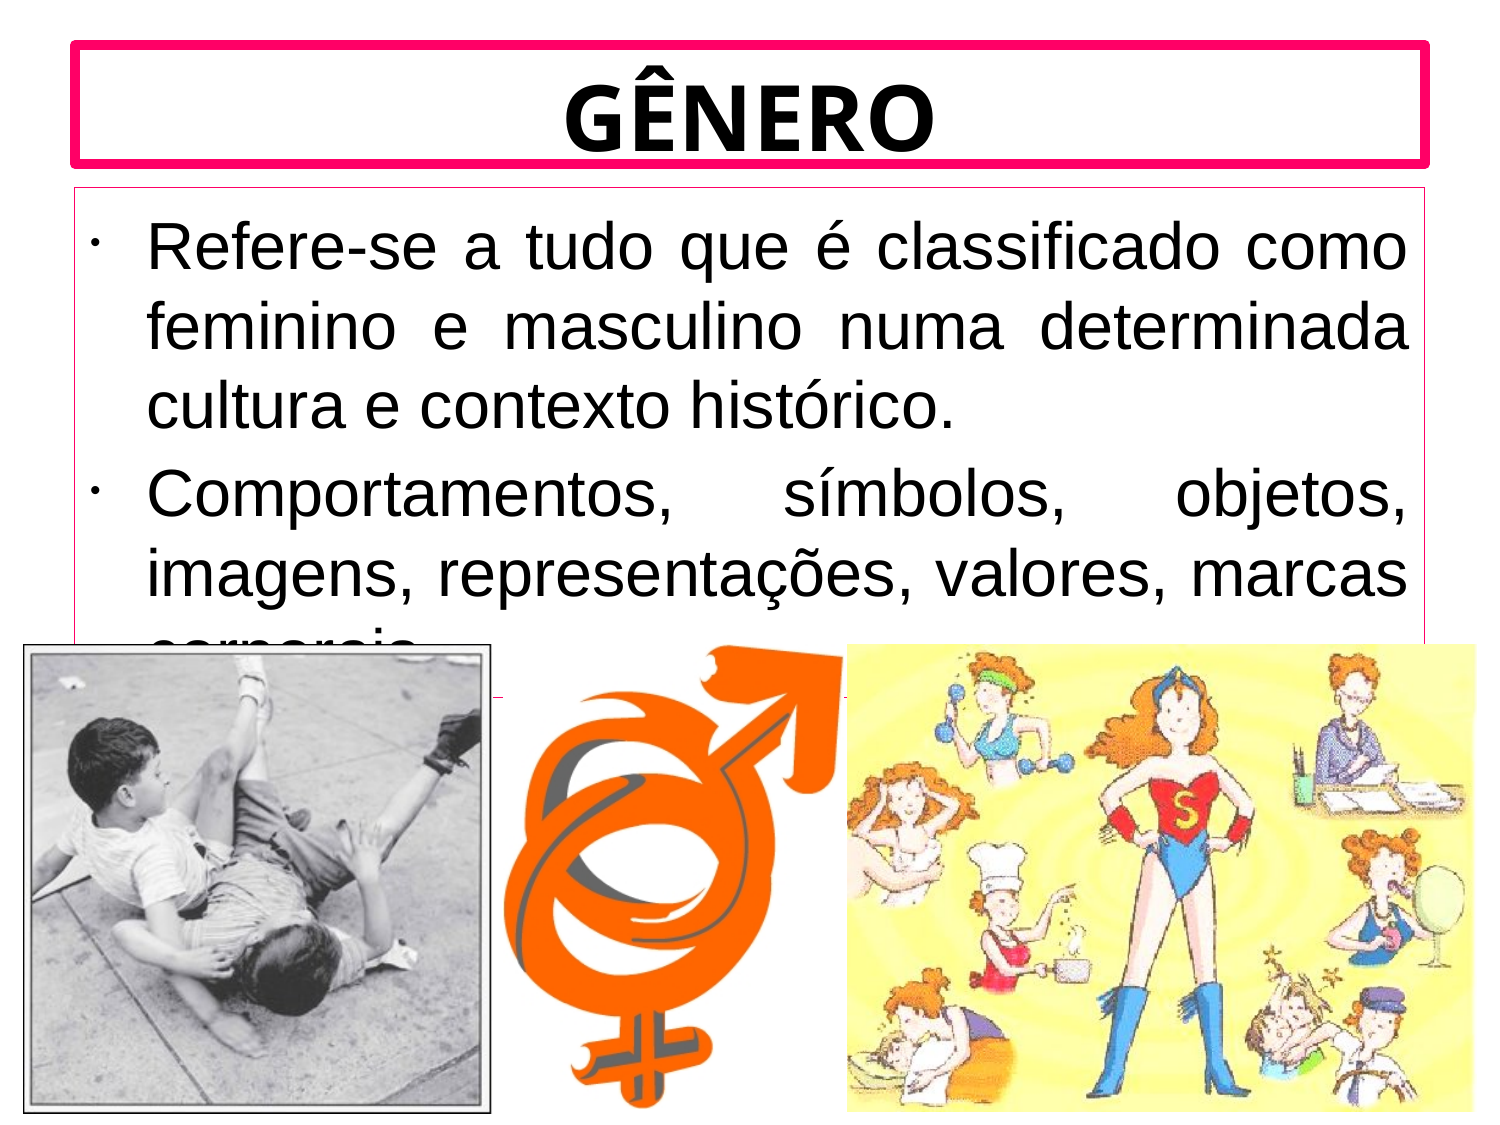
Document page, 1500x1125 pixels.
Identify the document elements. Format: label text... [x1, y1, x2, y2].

text_box GÊNERO [74, 45, 1425, 164]
picture [23, 644, 493, 1114]
picture [503, 644, 844, 1110]
text_box Refere-se a tudo que é classificado como feminino e masculino numa determinada cultura e contexto histórico. Comportamentos, símbolos, objetos, imagens, representações, valores, marcas corporais... [74, 187, 1425, 698]
picture [847, 644, 1477, 1112]
